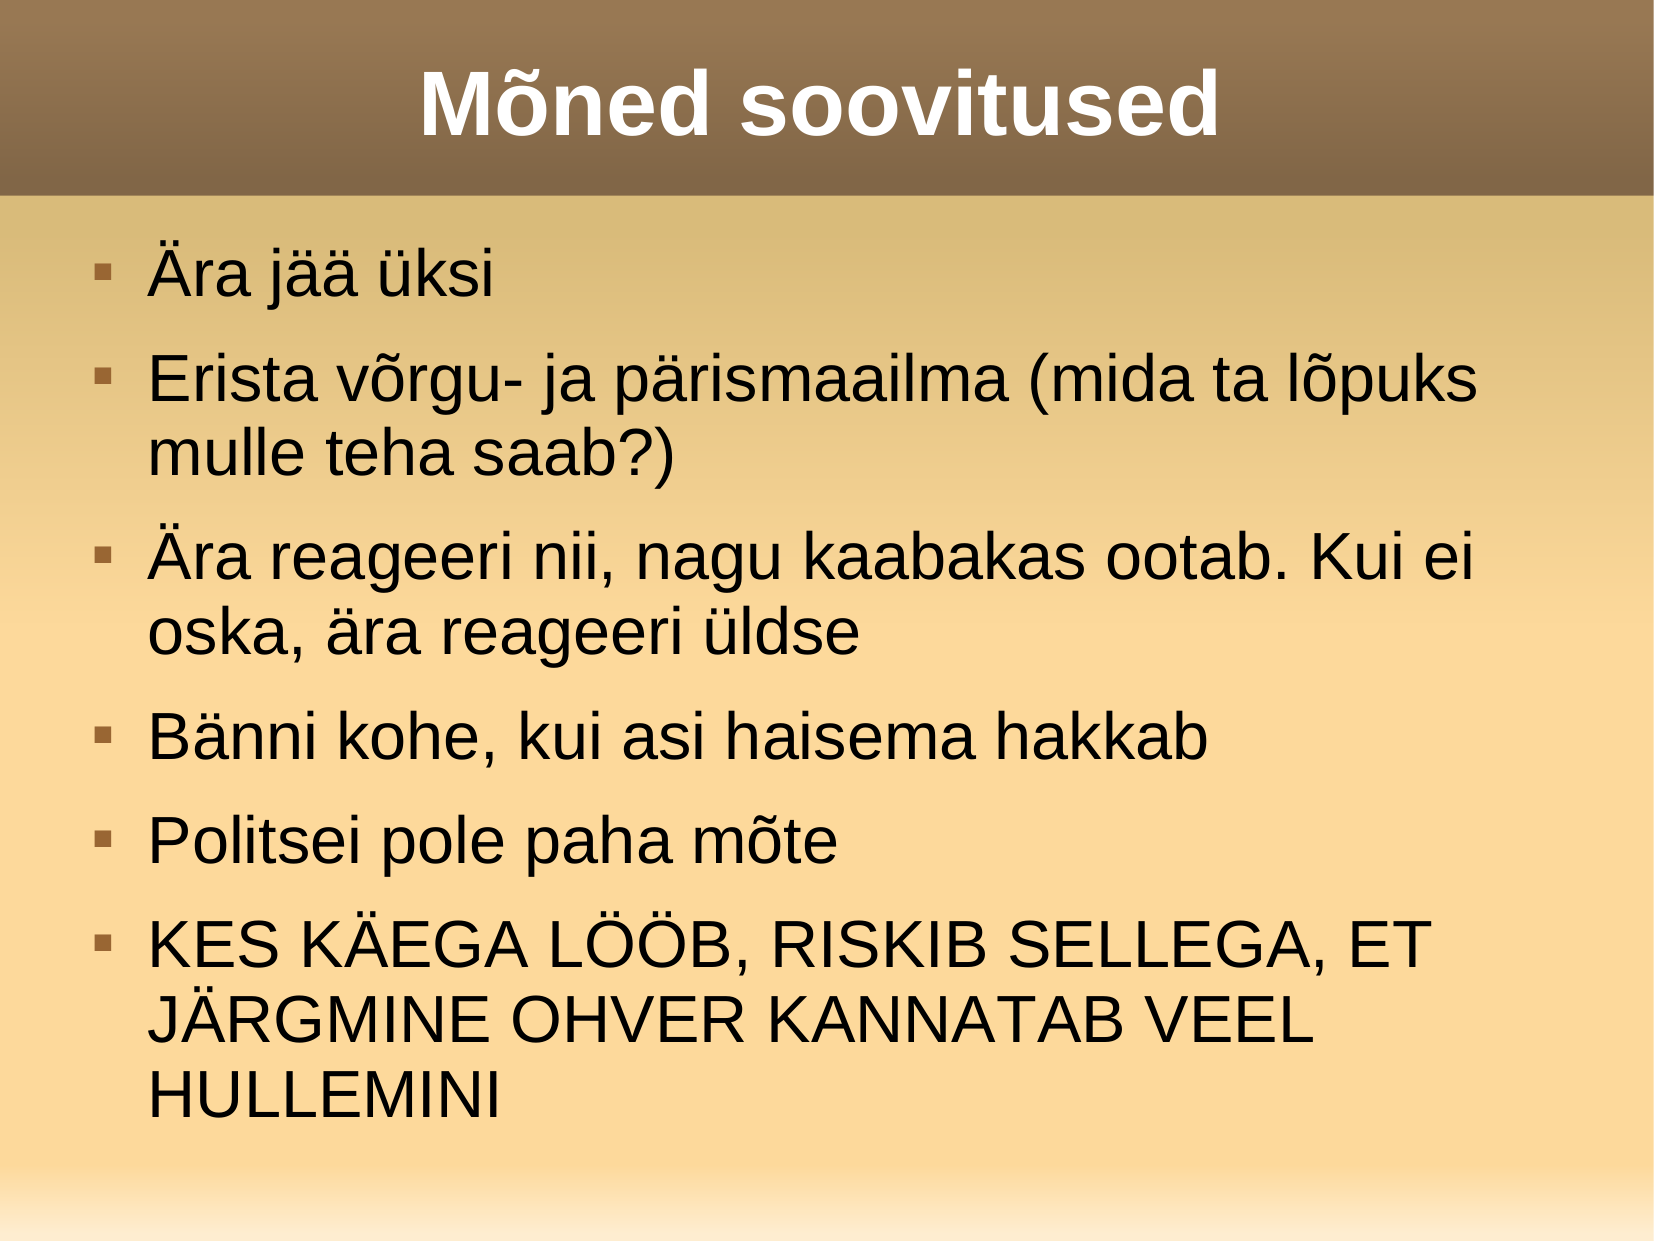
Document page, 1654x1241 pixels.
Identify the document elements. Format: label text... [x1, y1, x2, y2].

picture [0, 0, 1654, 1241]
title Mõned soovitused [76, 0, 1565, 208]
list Ära jää üksi Erista võrgu- ja pärismaailma (mida ta lõpuks mulle teha saab?) Ära reageeri nii, nagu kaabakas ootab. Kui ei oska, ära reageeri üldse Bänni kohe, kui asi haisema hakkab Politsei pole paha mõte KES KÄEGA LÖÖB, RISKIB SELLEGA, ET JÄRGMINE OHVER KANNATAB VEEL HULLEMINI [76, 236, 1565, 1132]
